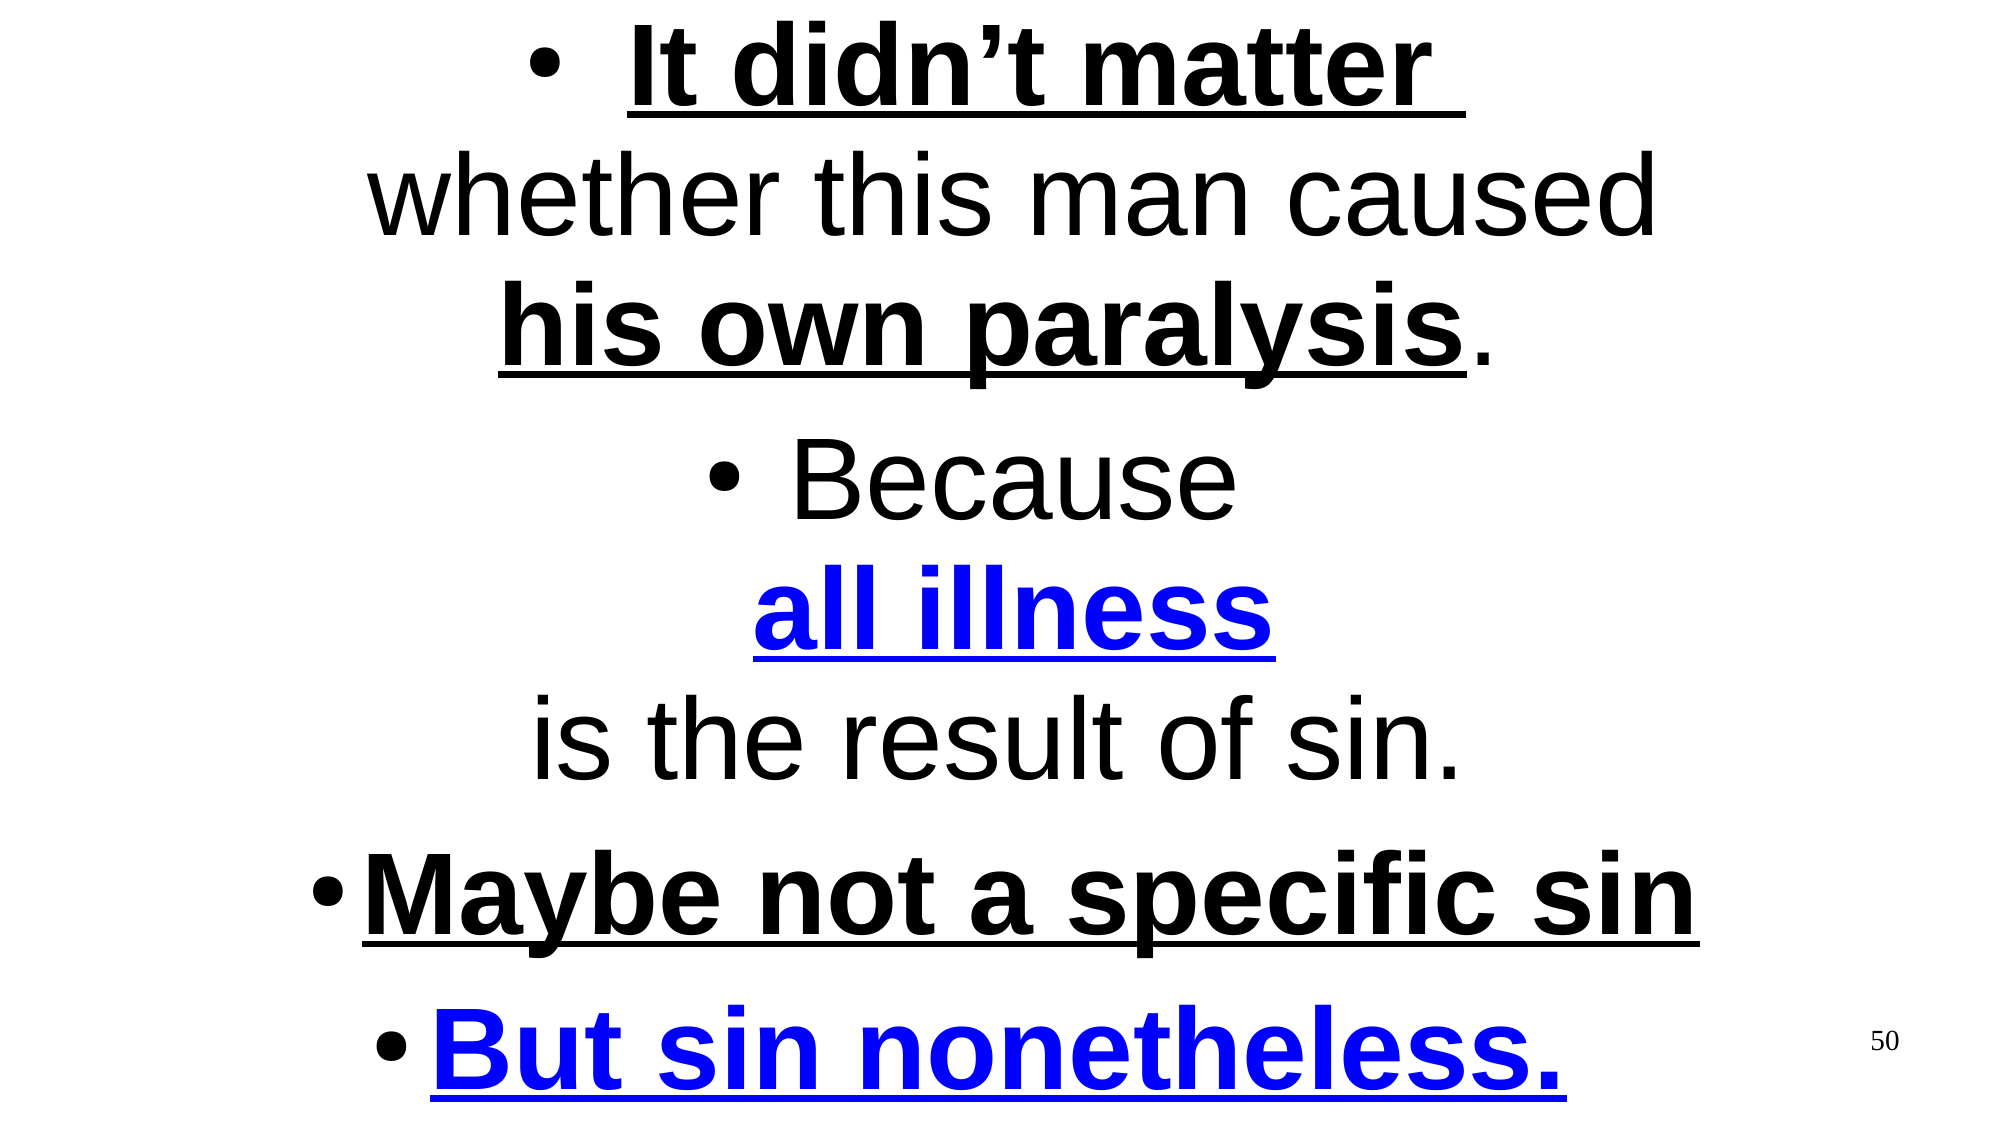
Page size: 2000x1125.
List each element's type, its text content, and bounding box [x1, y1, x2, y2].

list It didn’t matter whether this man caused his own paralysis. Because all illness is the result of sin. Maybe not a specific sin But sin nonetheless. [0, 0, 1996, 1123]
